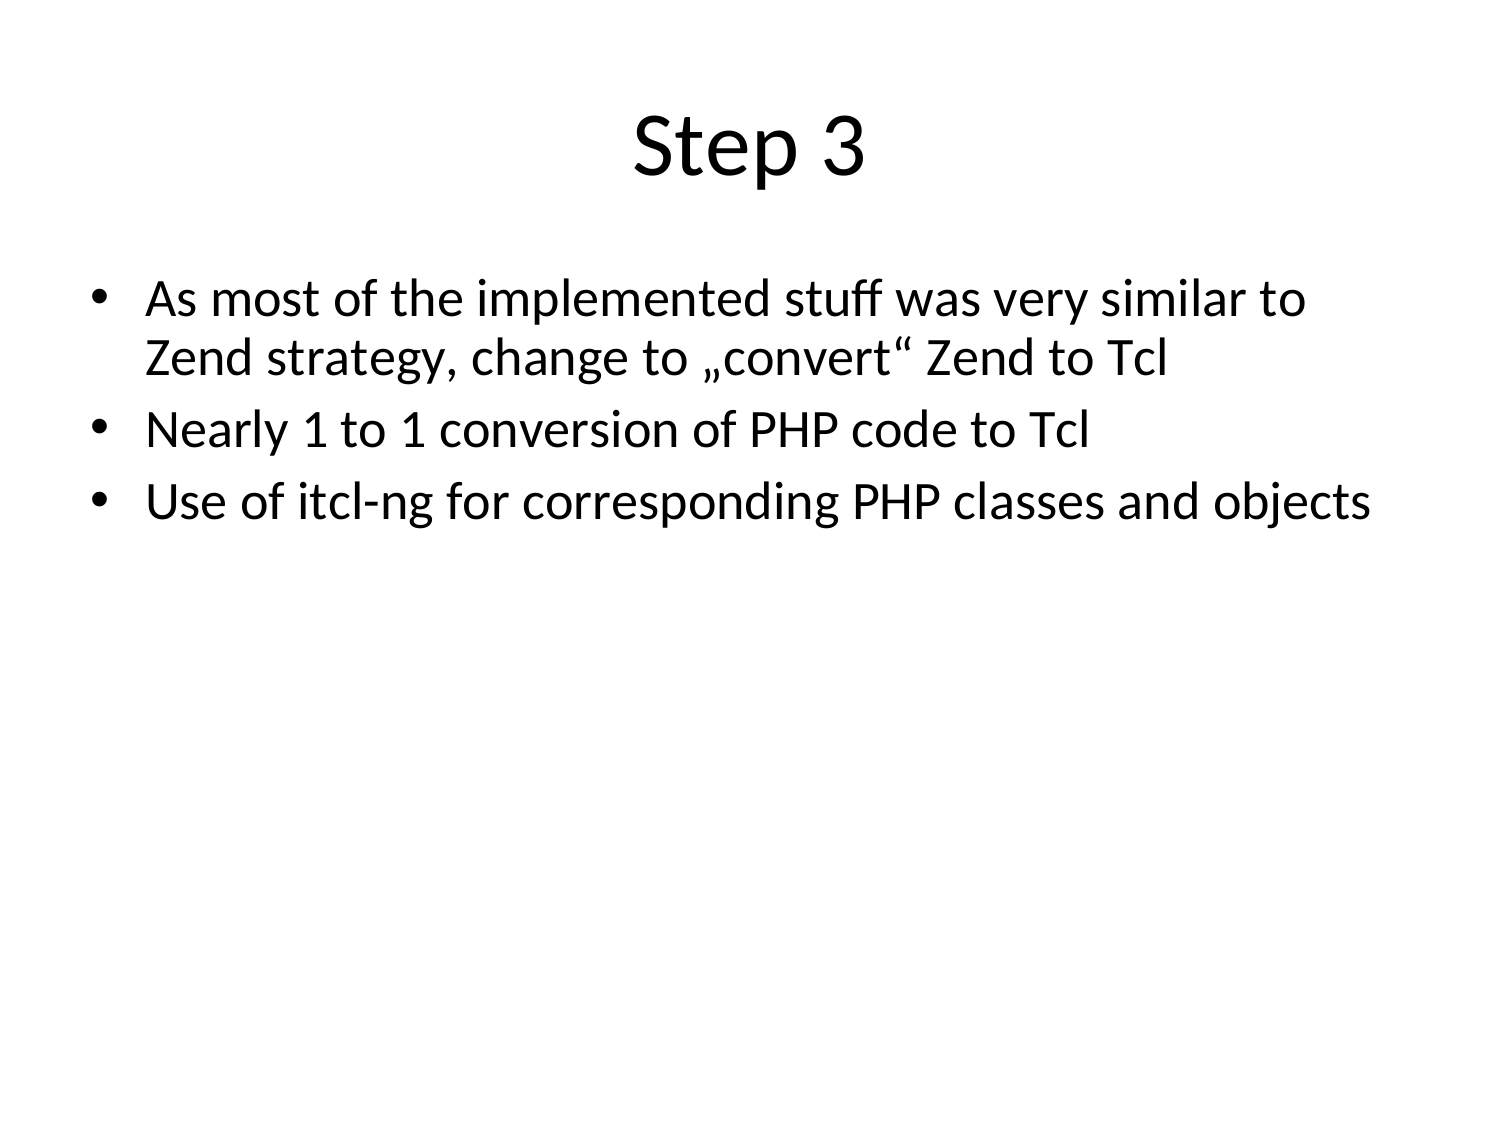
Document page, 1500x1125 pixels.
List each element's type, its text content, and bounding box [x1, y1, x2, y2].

text_box Step 3 [75, 45, 1426, 233]
text_box As most of the implemented stuff was very similar to Zend strategy, change to „convert“ Zend to Tcl Nearly 1 to 1 conversion of PHP code to Tcl Use of itcl-ng for corresponding PHP classes and objects [75, 262, 1426, 1101]
